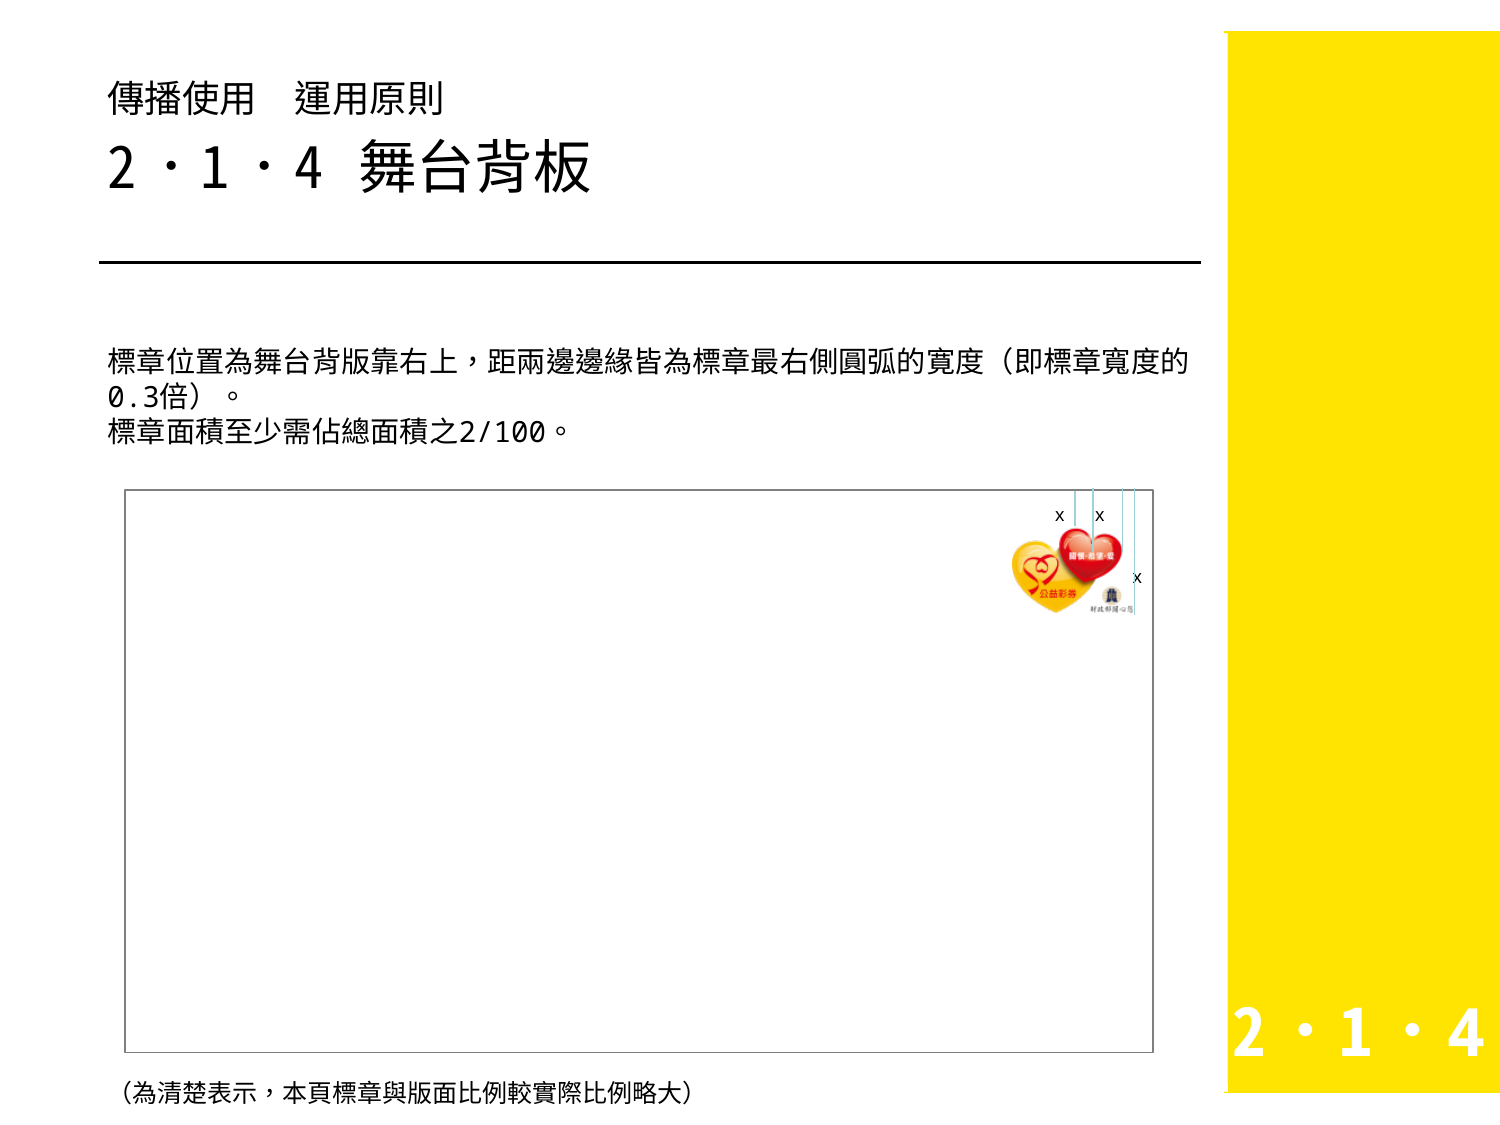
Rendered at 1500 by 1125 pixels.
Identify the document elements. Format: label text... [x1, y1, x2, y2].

text_box x [1136, 549, 1163, 603]
text_box x [1047, 487, 1086, 516]
text_box 2．1．4 [1224, 974, 1500, 1085]
picture [0, 31, 1500, 1093]
text_box x [1087, 487, 1126, 516]
text_box 傳播使用 運用原則 2．1．4 舞台背板 [99, 37, 1201, 238]
text_box （為清楚表示，本頁標章與版面比例較實際比例略大） [99, 1062, 763, 1123]
text_box 標章位置為舞台背版靠右上，距兩邊邊緣皆為標章最右側圓弧的寛度（即標章寬度的0.3倍）。 標章面積至少需佔總面積之2/100。 [99, 264, 1201, 426]
